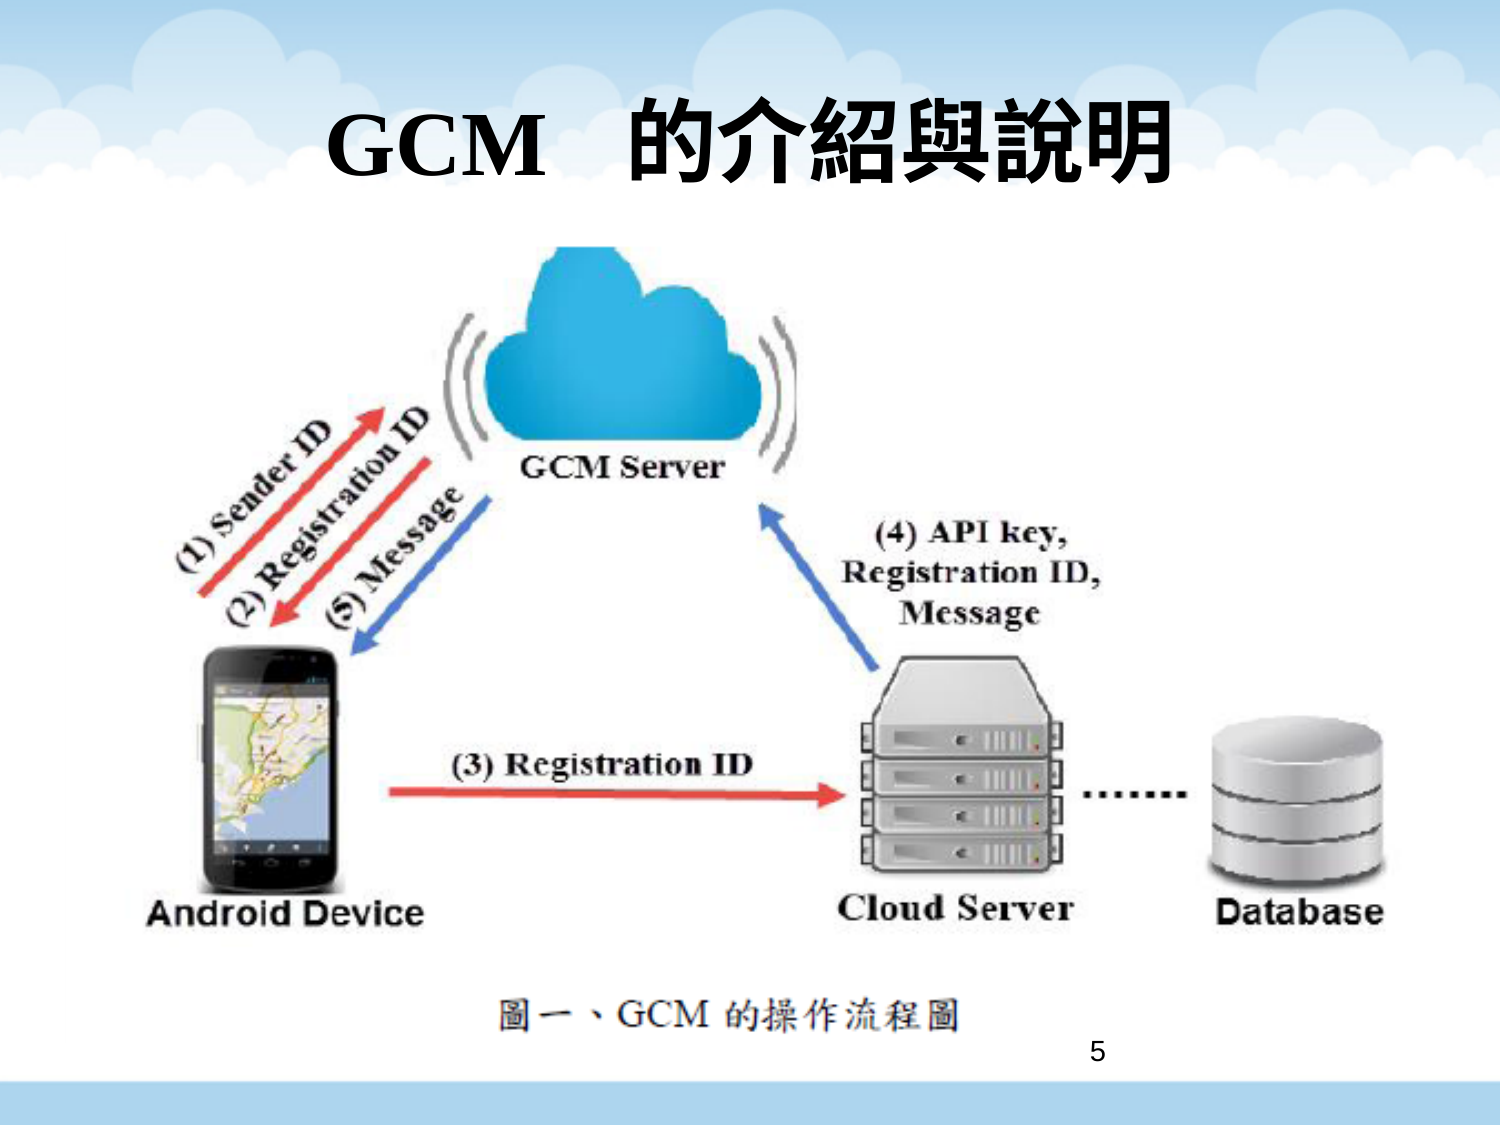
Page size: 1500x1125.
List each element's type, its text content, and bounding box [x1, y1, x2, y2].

title GCM 的介紹與說明 [75, 45, 1426, 233]
text_box [1074, 1024, 1426, 1103]
picture [0, 0, 1500, 1125]
